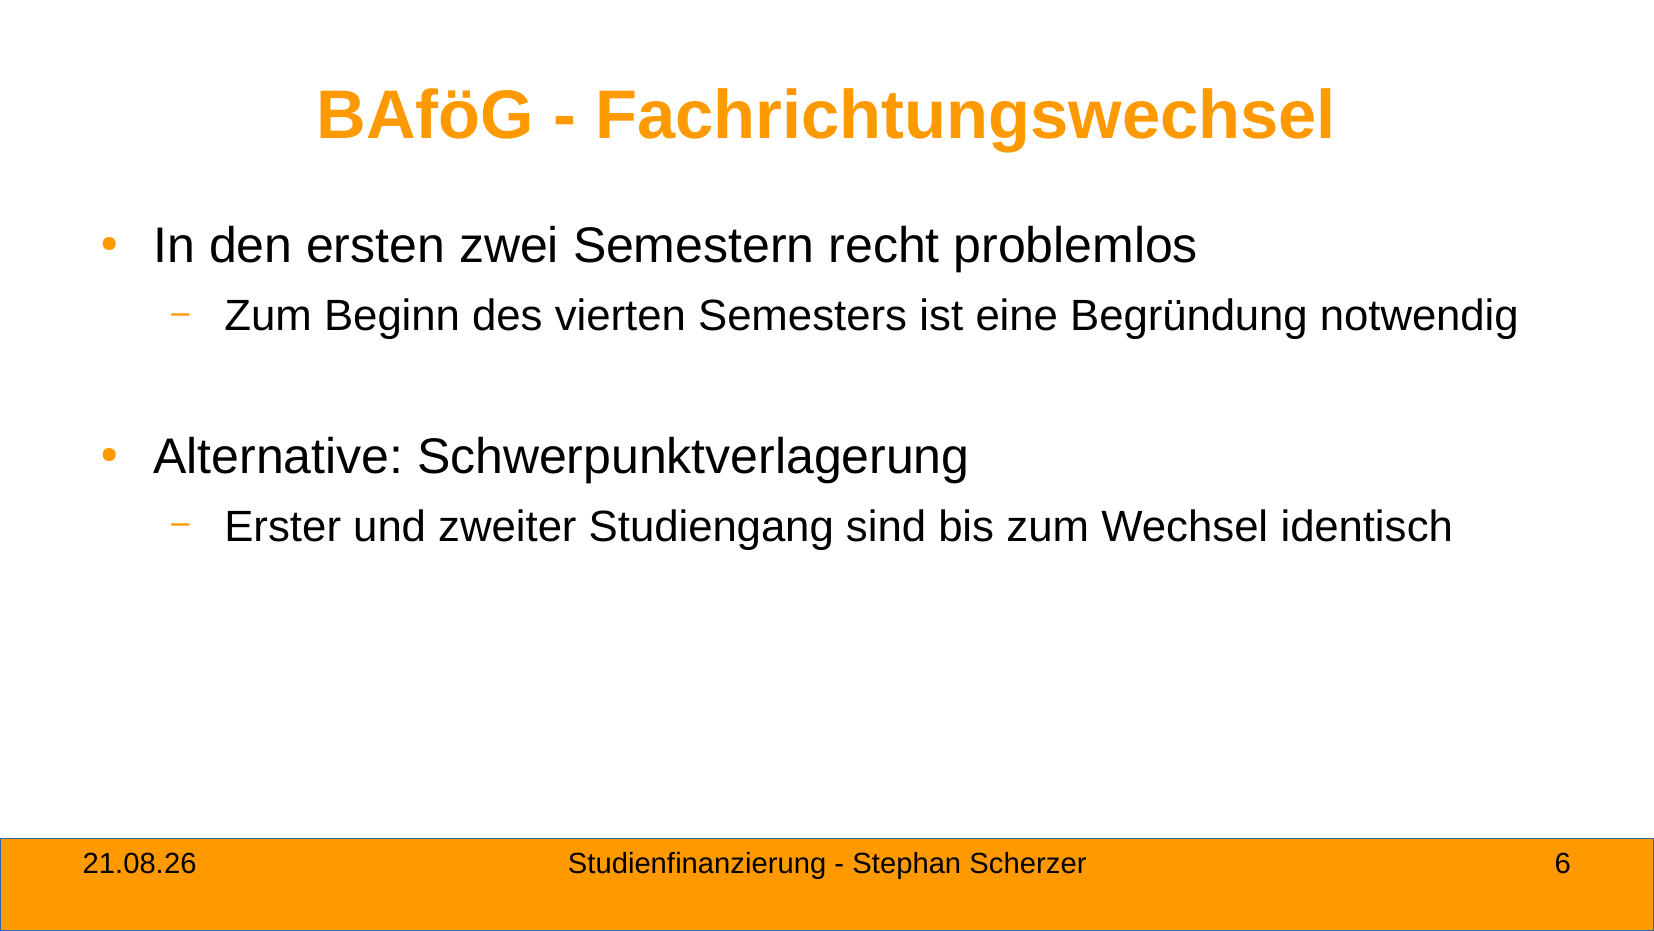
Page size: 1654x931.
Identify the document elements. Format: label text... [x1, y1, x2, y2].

title BAföG - Fachrichtungswechsel [82, 37, 1571, 193]
list In den ersten zwei Semestern recht problemlos Zum Beginn des vierten Semesters ist eine Begründung notwendig Alternative: Schwerpunktverlagerung Erster und zweiter Studiengang sind bis zum Wechsel identisch [82, 217, 1571, 758]
